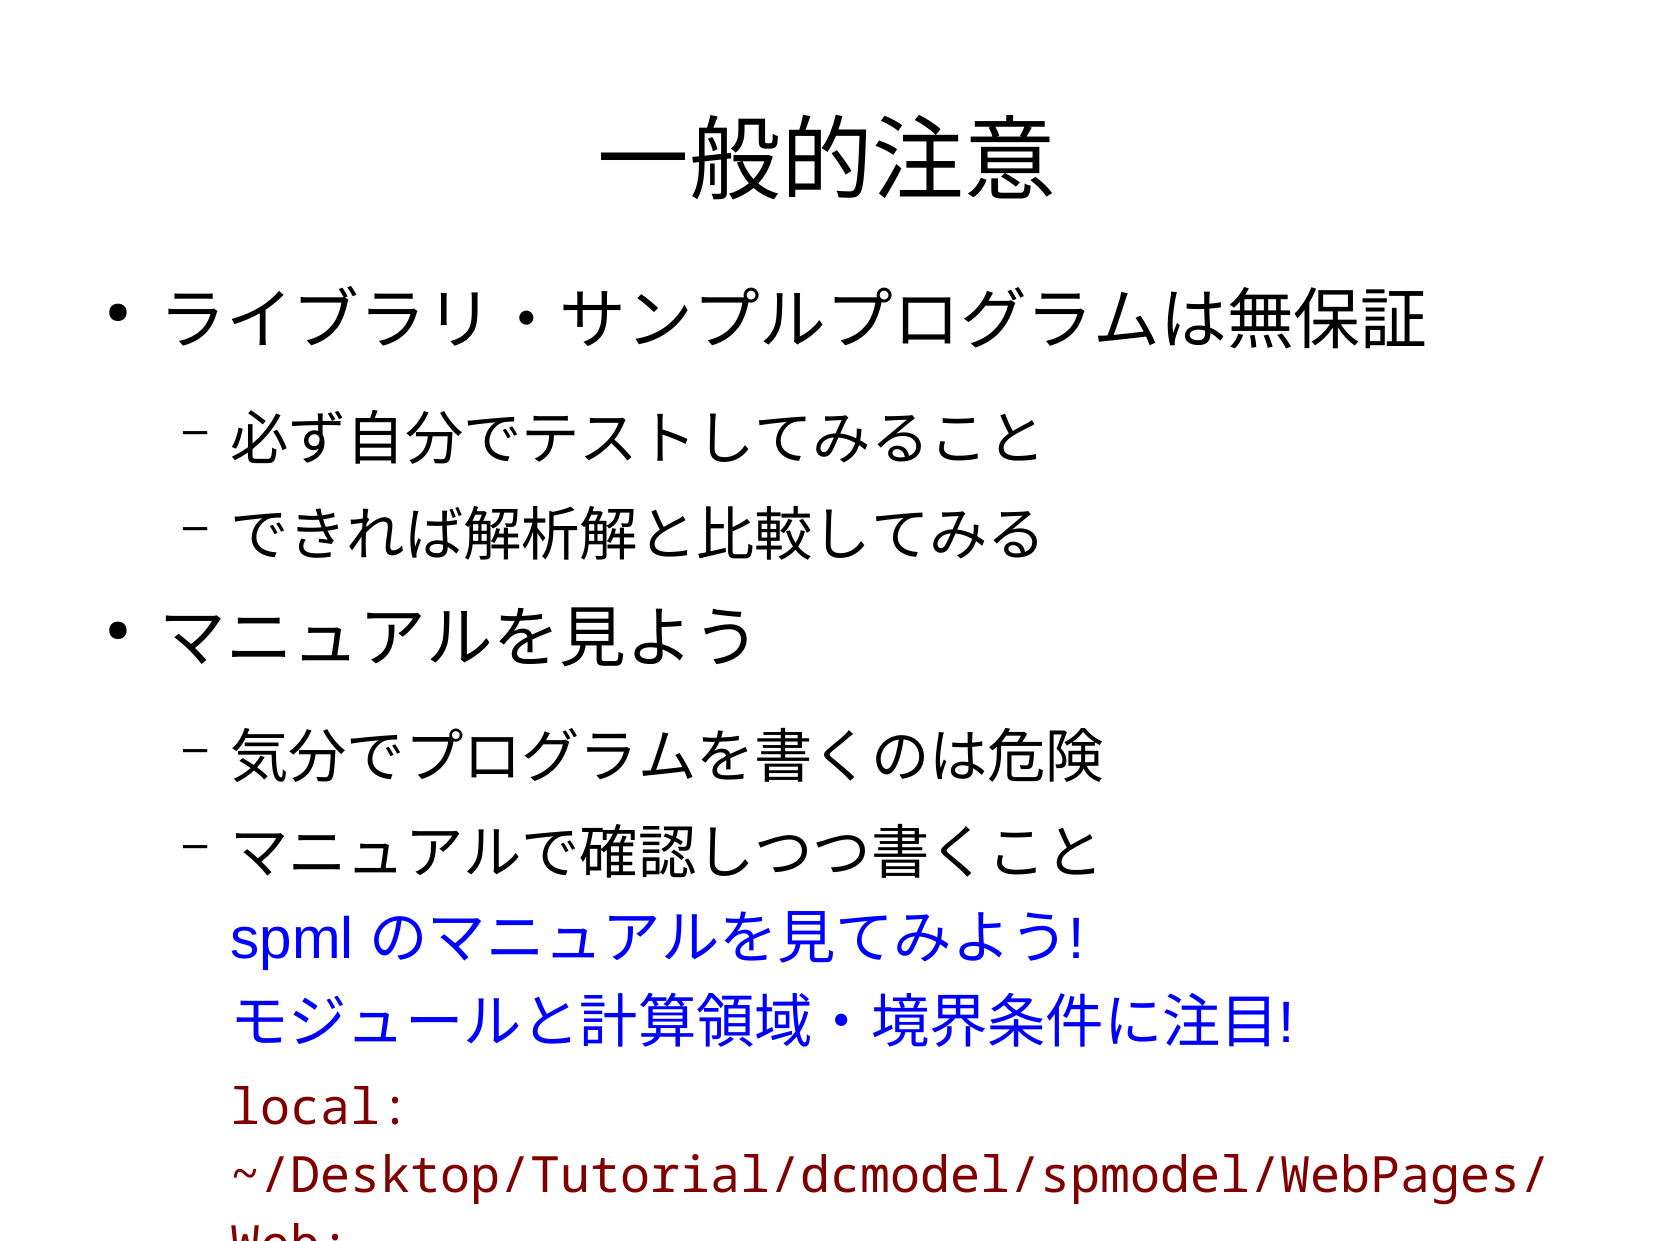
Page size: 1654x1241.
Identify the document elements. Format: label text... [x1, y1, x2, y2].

title 一般的注意 [82, 56, 1571, 250]
list ライブラリ・サンプルプログラムは無保証 必ず自分でテストしてみること できれば解析解と比較してみる マニュアルを見よう 気分でプログラムを書くのは危険 マニュアルで確認しつつ書くこと spml のマニュアルを見てみよう! モジュールと計算領域・境界条件に注目! local: ~/Desktop/Tutorial/dcmodel/spmodel/WebPages/ Web: http://www.gfd-dennou.org/library/spmodel/ できればソースも見てみよう [88, 265, 1577, 1082]
